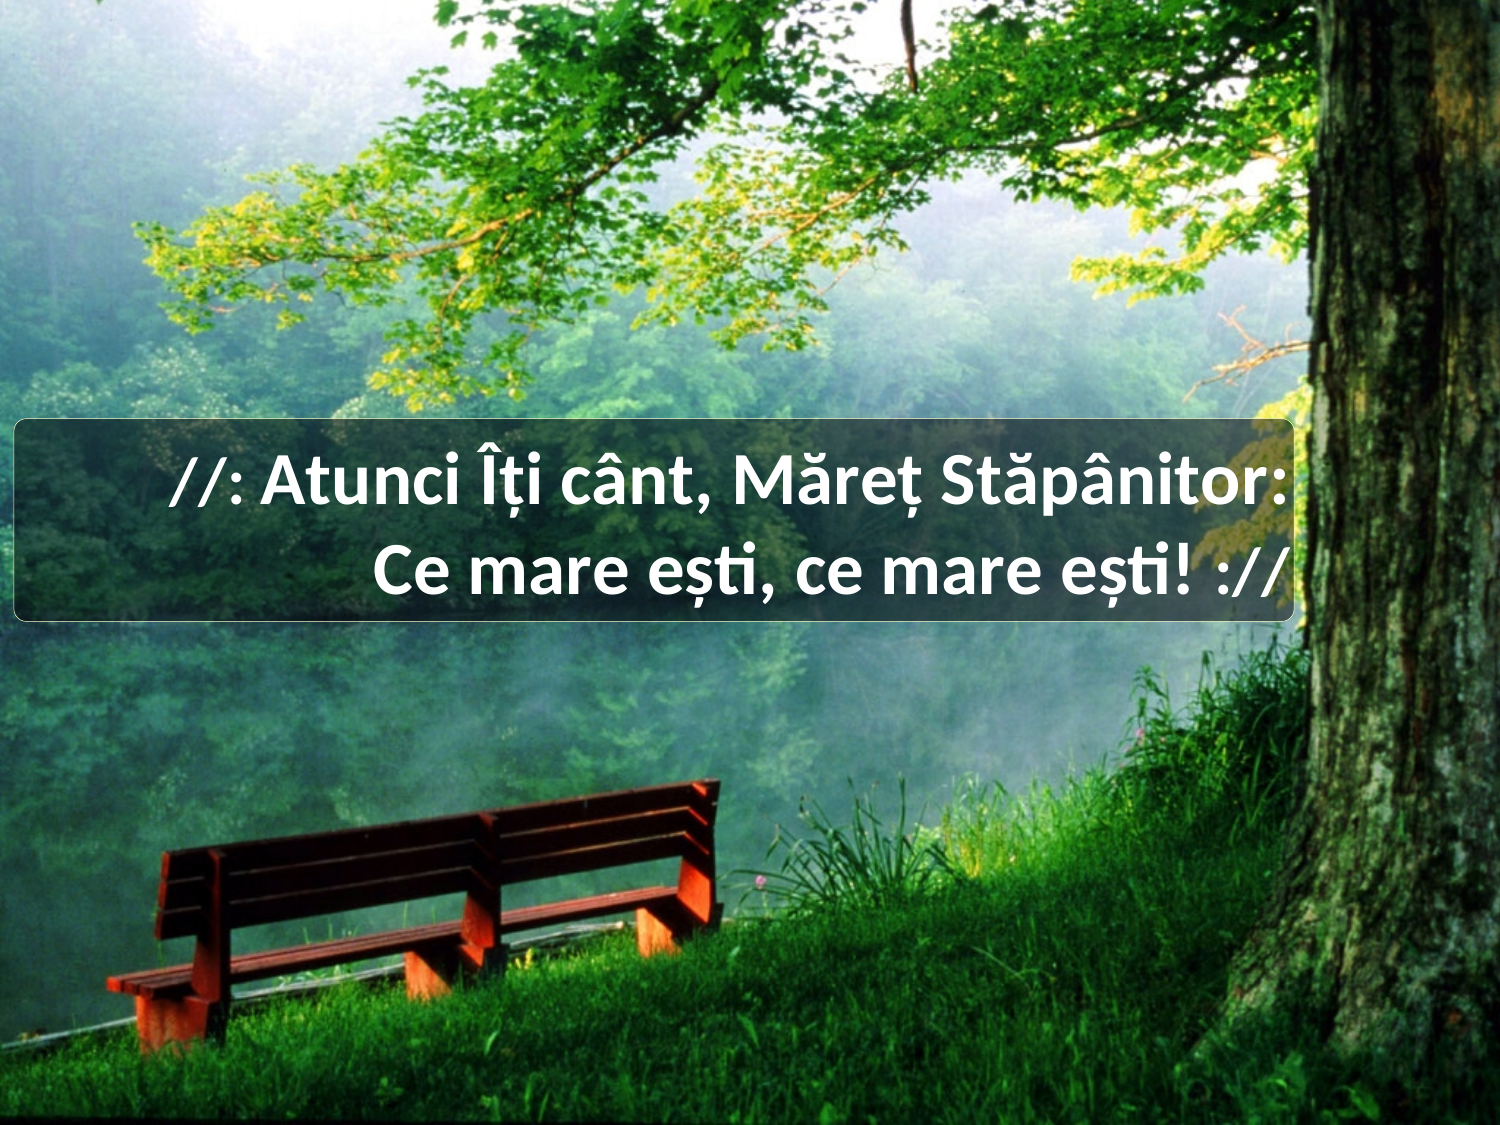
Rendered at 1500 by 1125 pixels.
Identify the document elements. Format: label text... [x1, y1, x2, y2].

picture [0, 0, 1500, 1125]
text_box //: Atunci Îţi cânt, Măreţ Stăpânitor: Ce mare eşti, ce mare eşti! :// [13, 418, 1295, 622]
